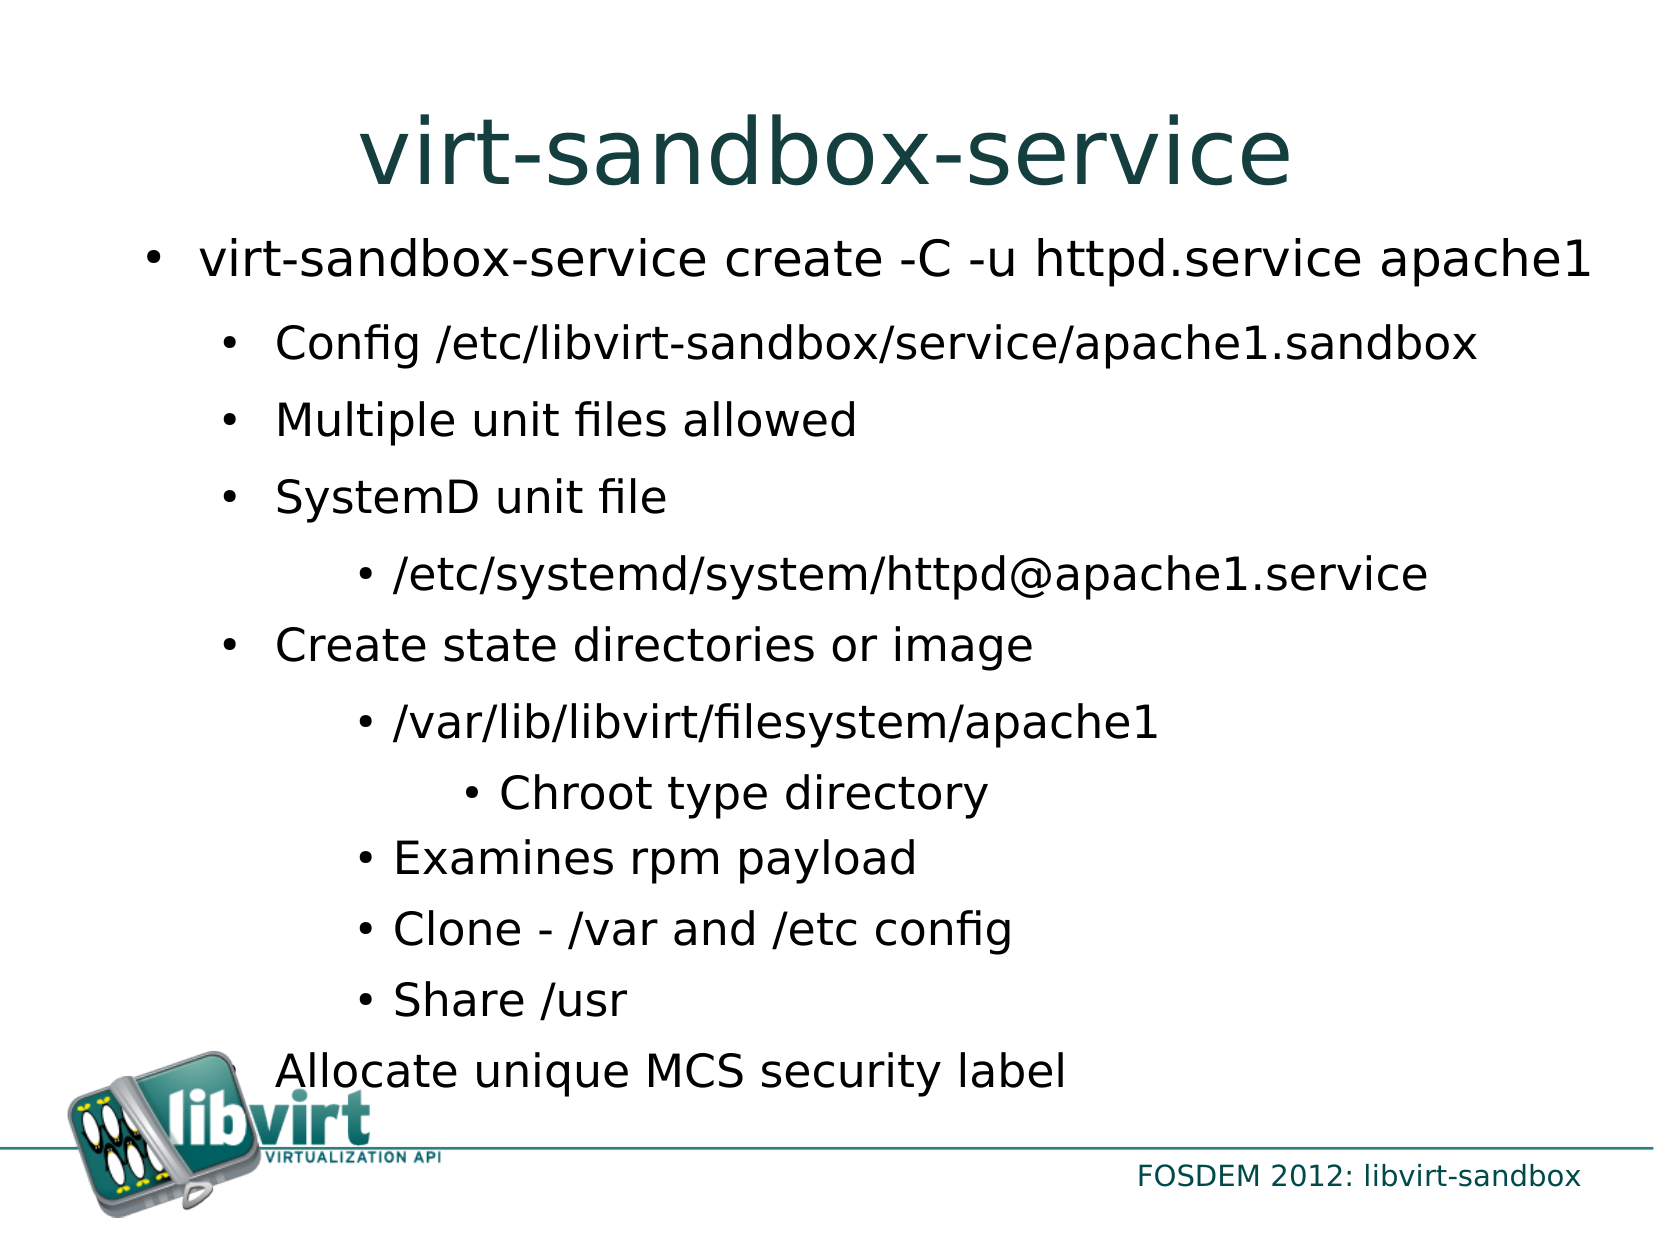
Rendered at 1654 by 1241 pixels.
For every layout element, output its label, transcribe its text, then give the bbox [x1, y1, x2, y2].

title virt-sandbox-service [82, 49, 1571, 257]
picture [0, 1051, 1654, 1218]
list virt-sandbox-service create -C -u httpd.service apache1 Config /etc/libvirt-sandbox/service/apache1.sandbox Multiple unit files allowed SystemD unit file /etc/systemd/system/httpd@apache1.service Create state directories or image /var/lib/libvirt/filesystem/apache1 Chroot type directory Examines rpm payload Clone - /var and /etc config Share /usr Allocate unique MCS security label [109, 229, 1598, 1051]
text_box FOSDEM 2012: libvirt-sandbox [1122, 1151, 1654, 1211]
